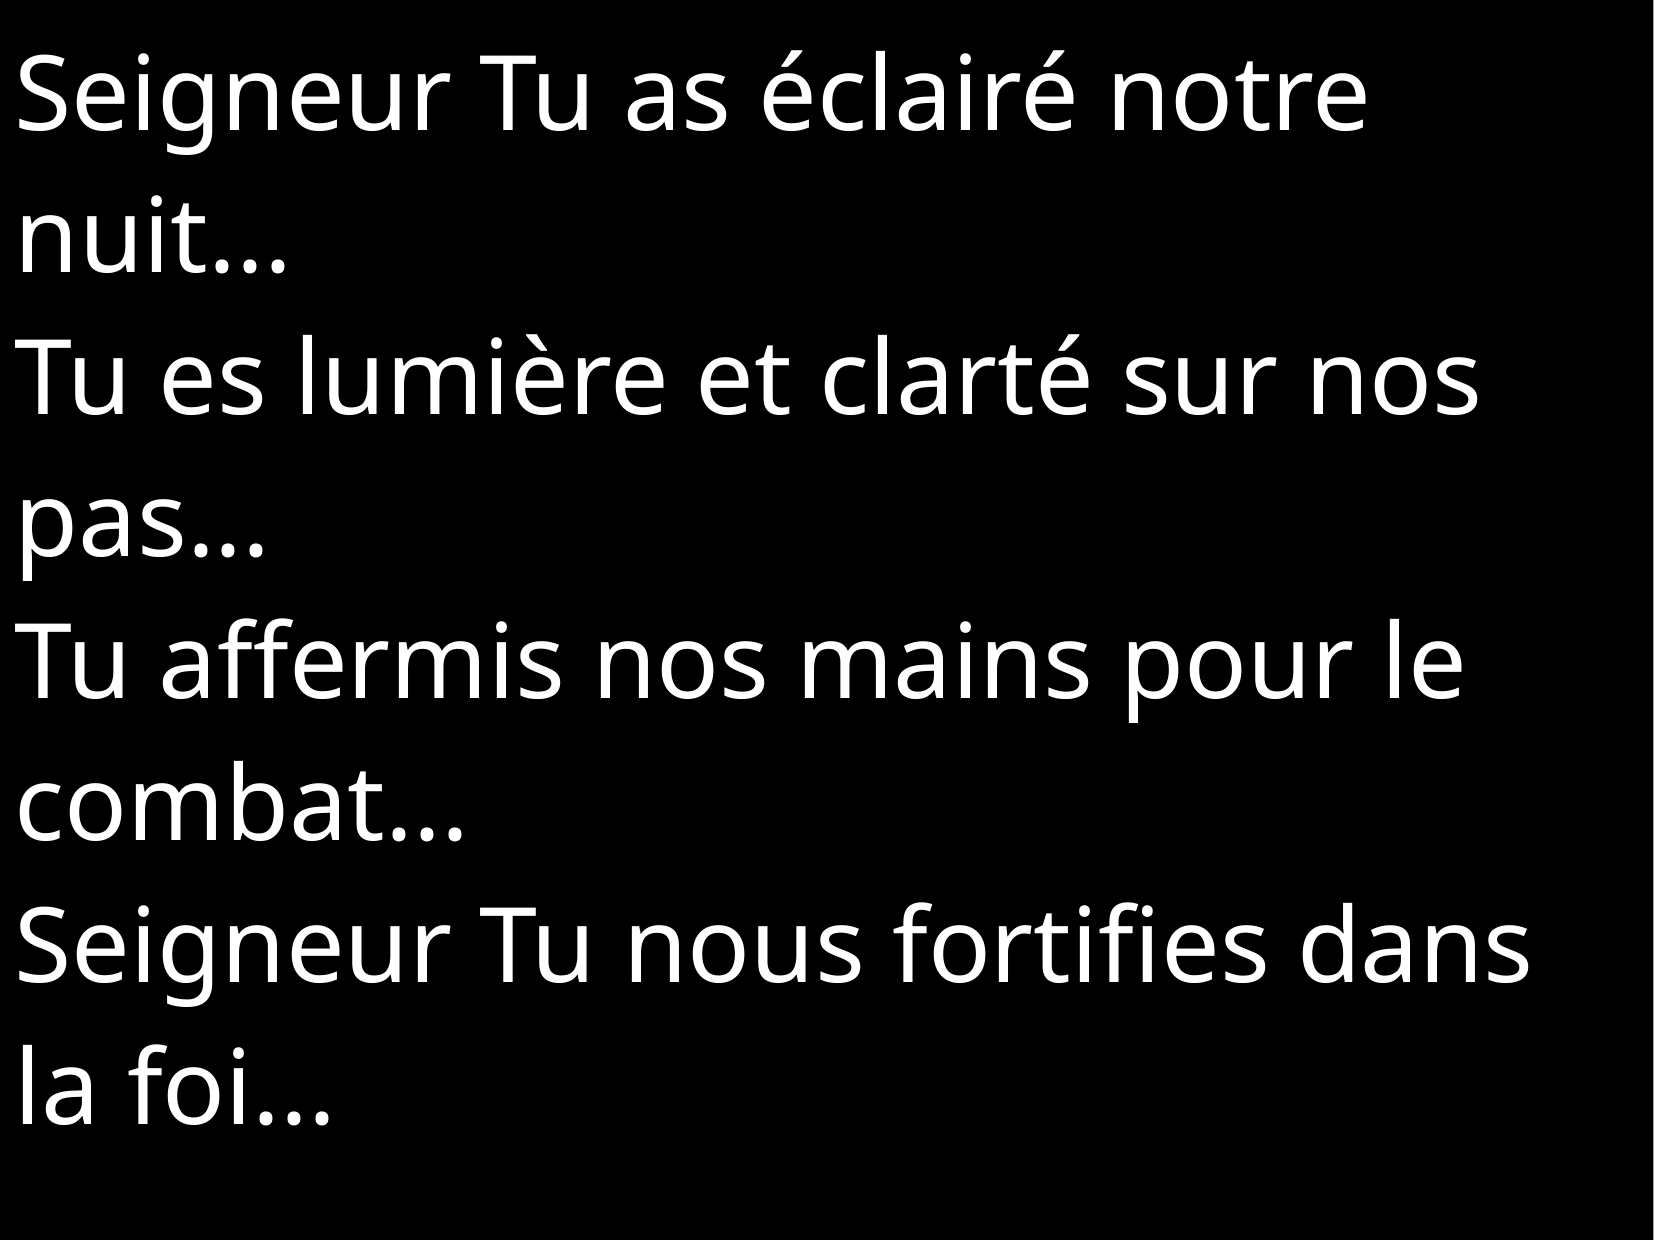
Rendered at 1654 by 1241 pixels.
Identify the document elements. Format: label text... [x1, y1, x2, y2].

text_box Seigneur Tu as éclairé notre nuit... Tu es lumière et clarté sur nos pas... Tu affermis nos mains pour le combat... Seigneur Tu nous fortifies dans la foi... . [0, 11, 1654, 1241]
